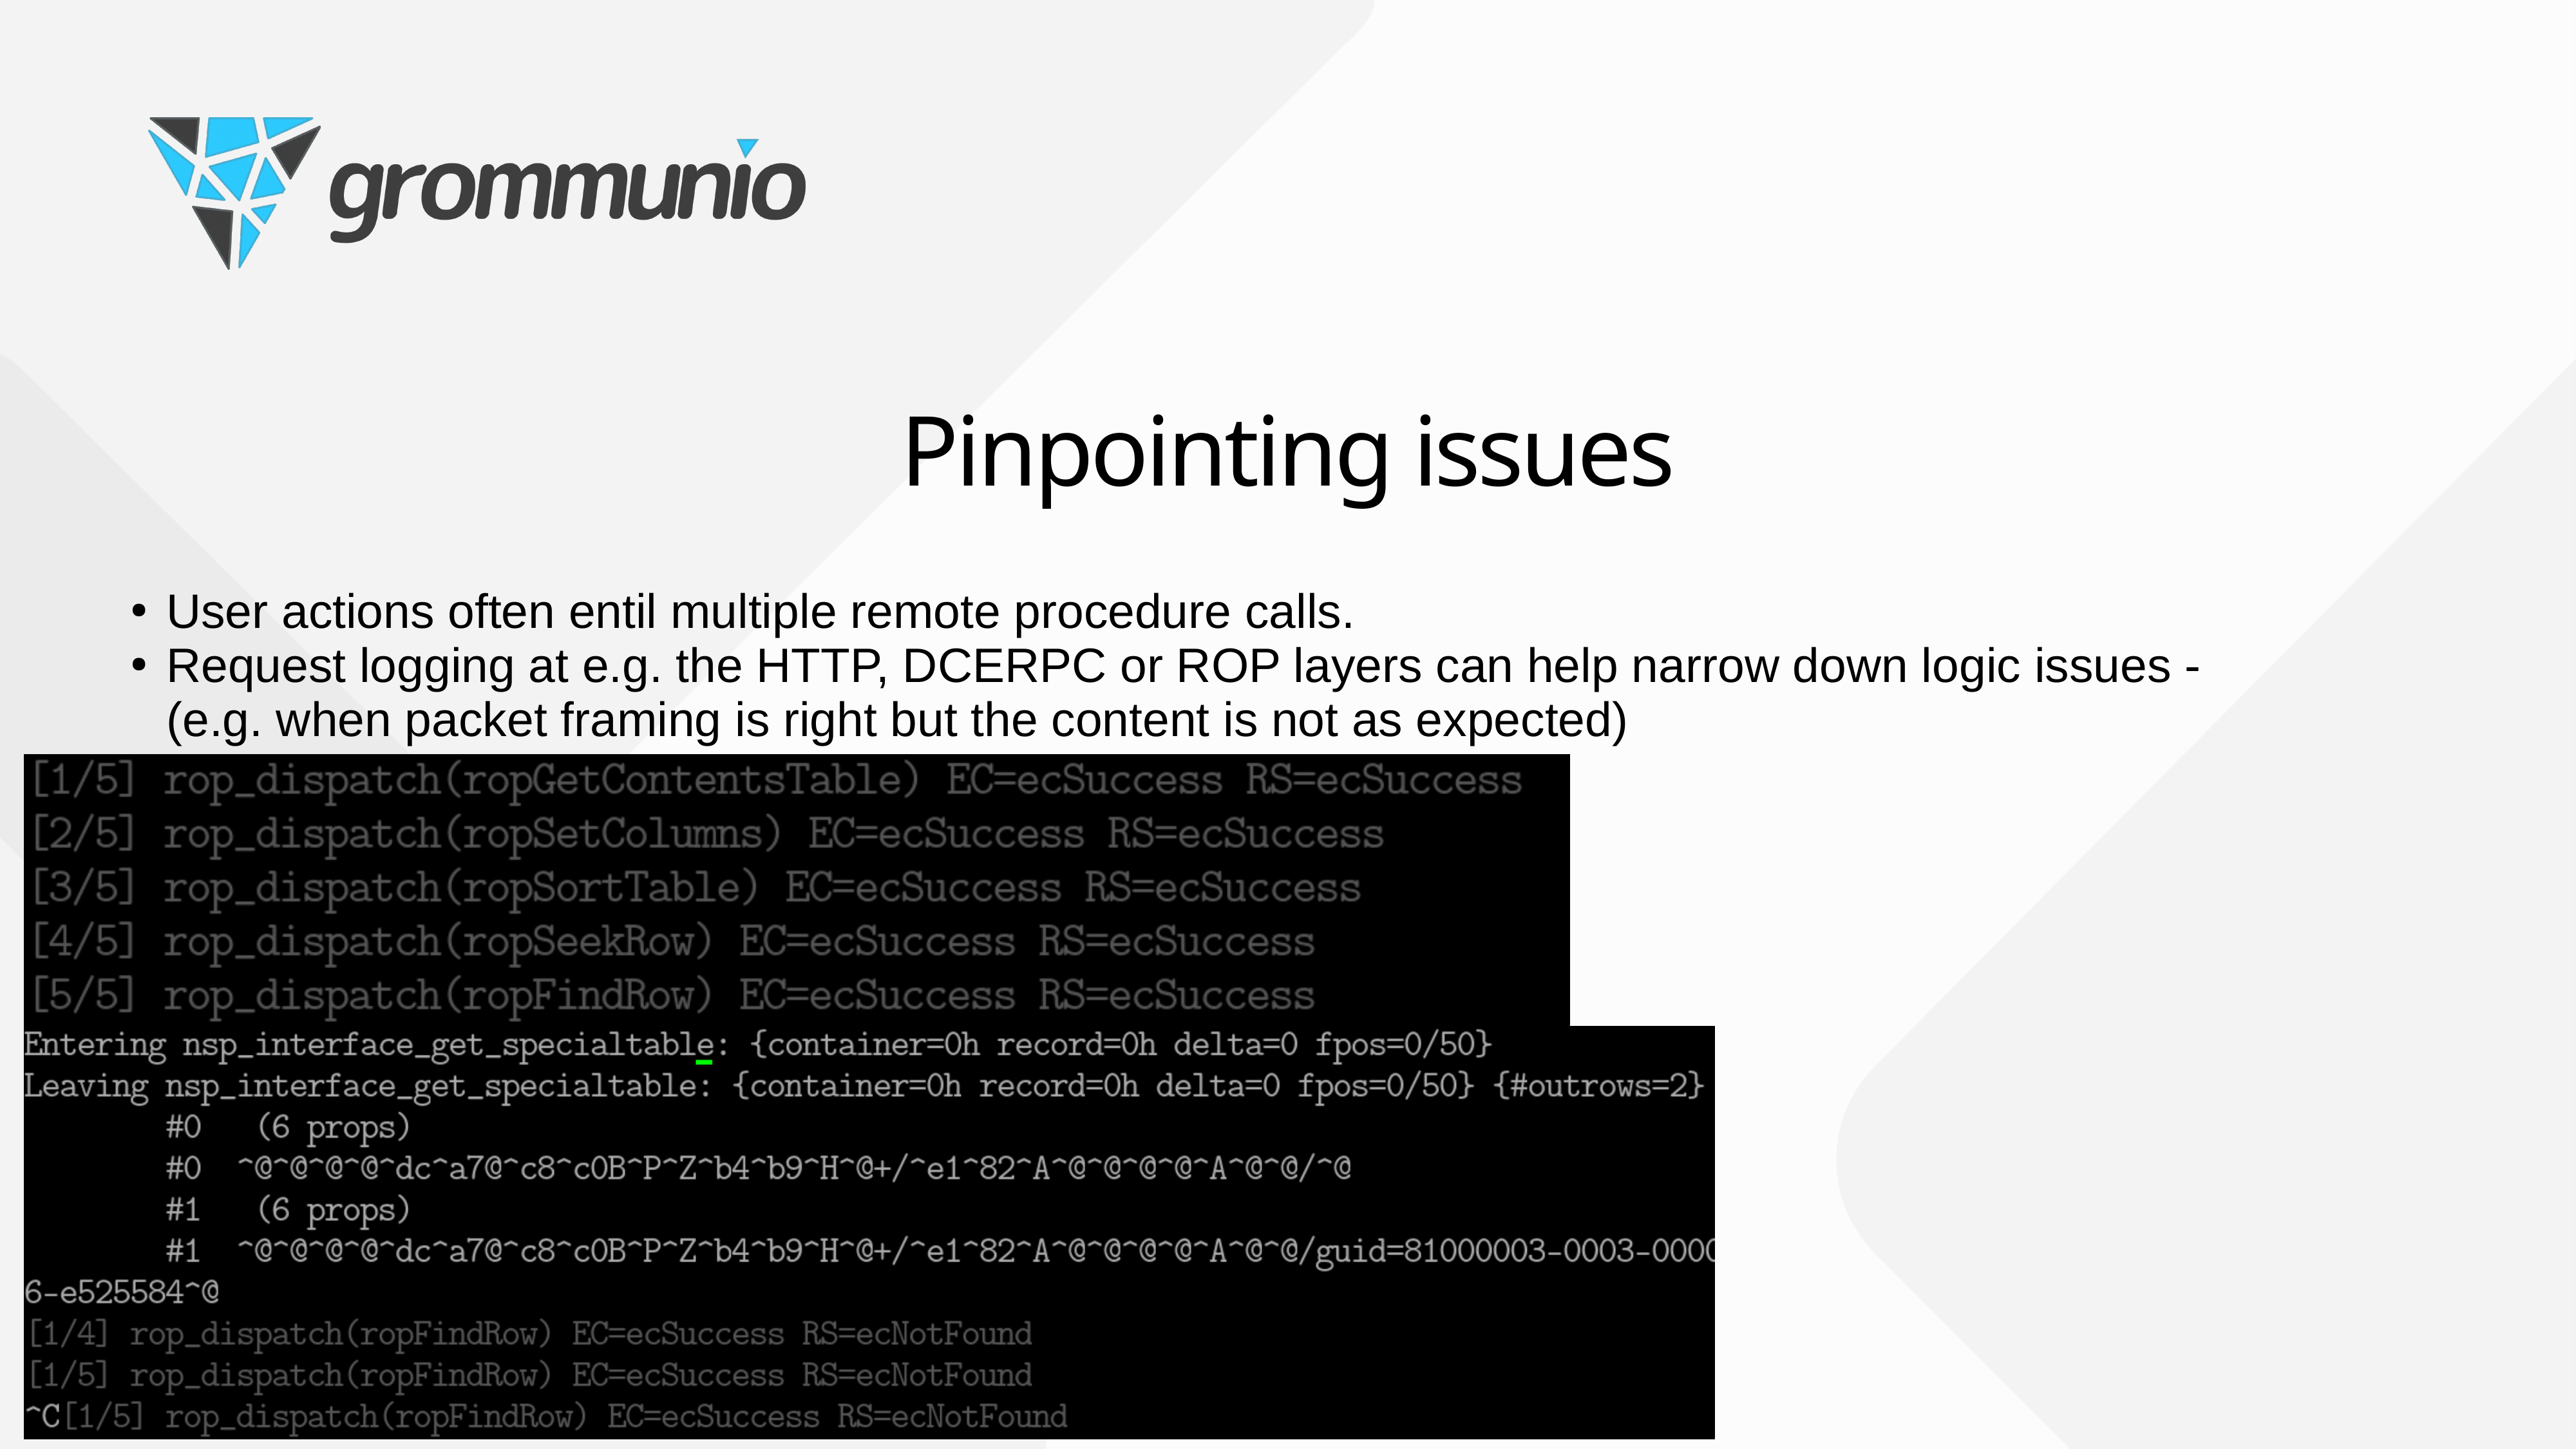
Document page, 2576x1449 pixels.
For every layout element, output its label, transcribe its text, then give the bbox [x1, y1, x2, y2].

picture [0, 0, 2576, 1449]
text_box User actions often entil multiple remote procedure calls. Request logging at e.g. the HTTP, DCERPC or ROP layers can help narrow down logic issues - (e.g. when packet framing is right but the content is not as expected) [120, 580, 2367, 752]
list Pinpointing issues [127, 359, 2449, 558]
